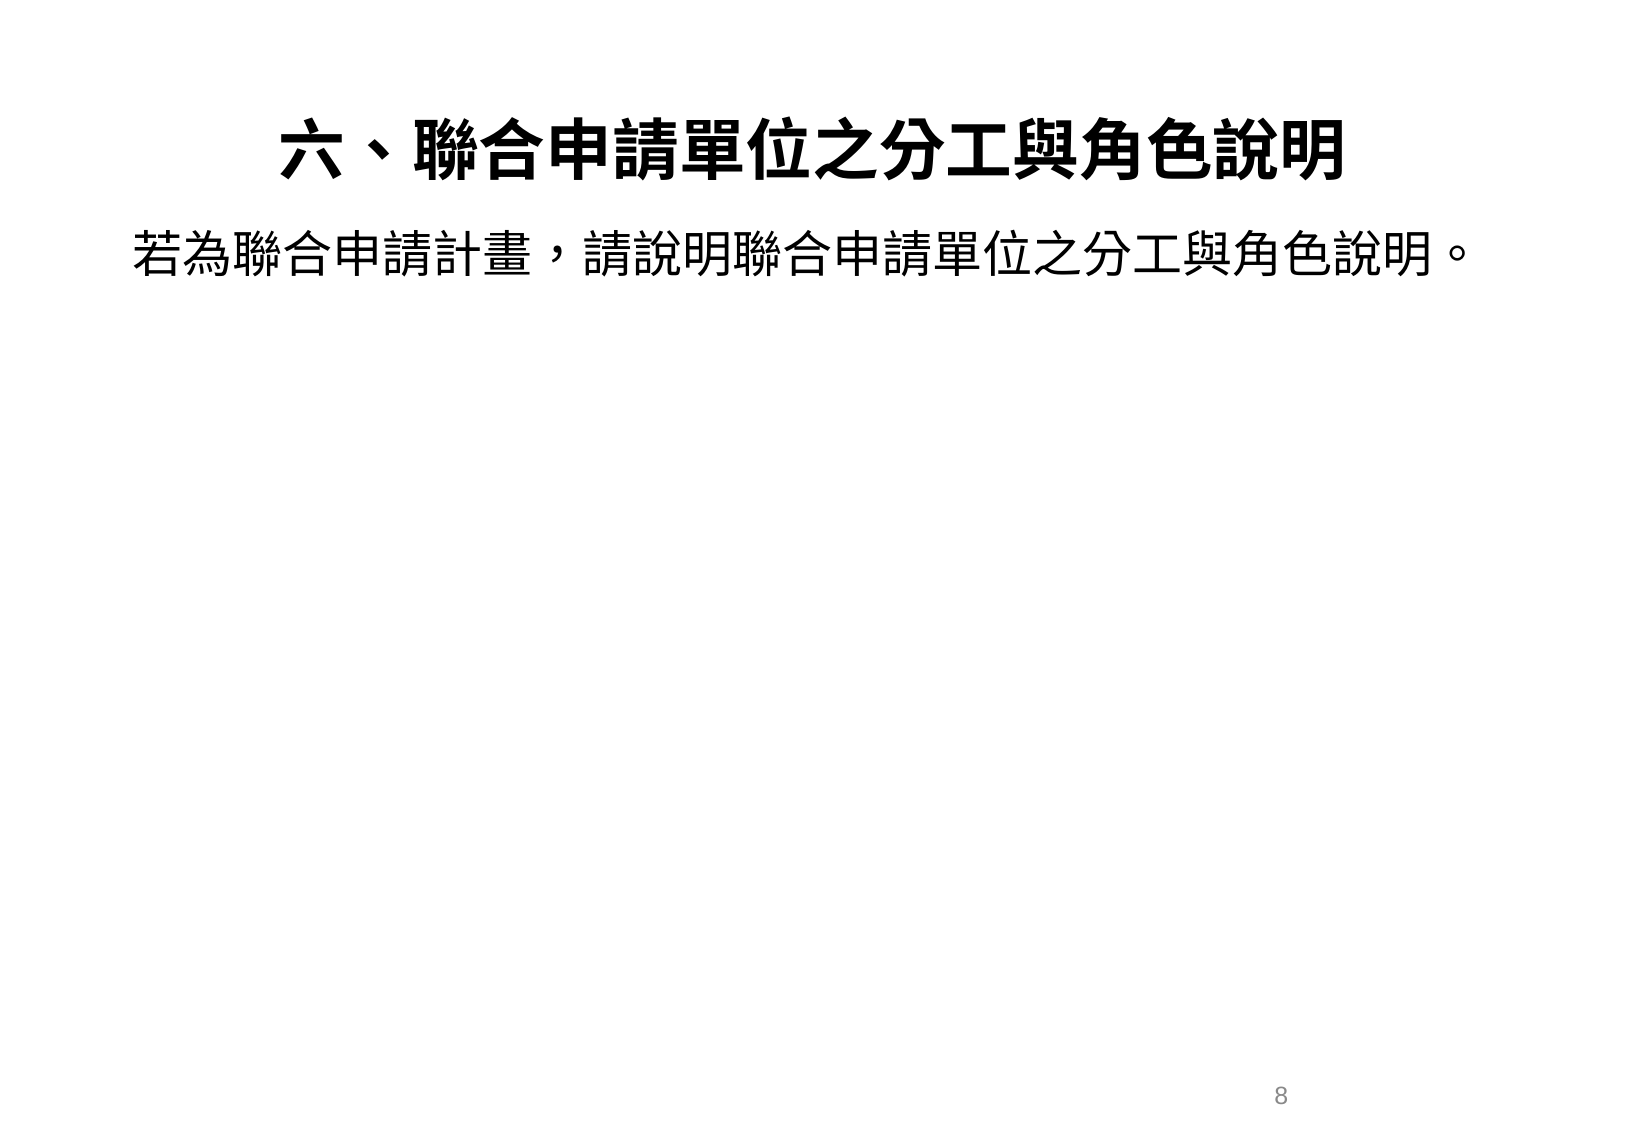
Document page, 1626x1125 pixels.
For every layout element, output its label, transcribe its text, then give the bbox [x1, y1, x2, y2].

title 六、聯合申請單位之分工與角色說明 [125, 99, 1501, 205]
text_box 8 [1259, 1064, 1625, 1125]
list 若為聯合申請計畫，請說明聯合申請單位之分工與角色說明。 [117, 214, 1508, 1001]
